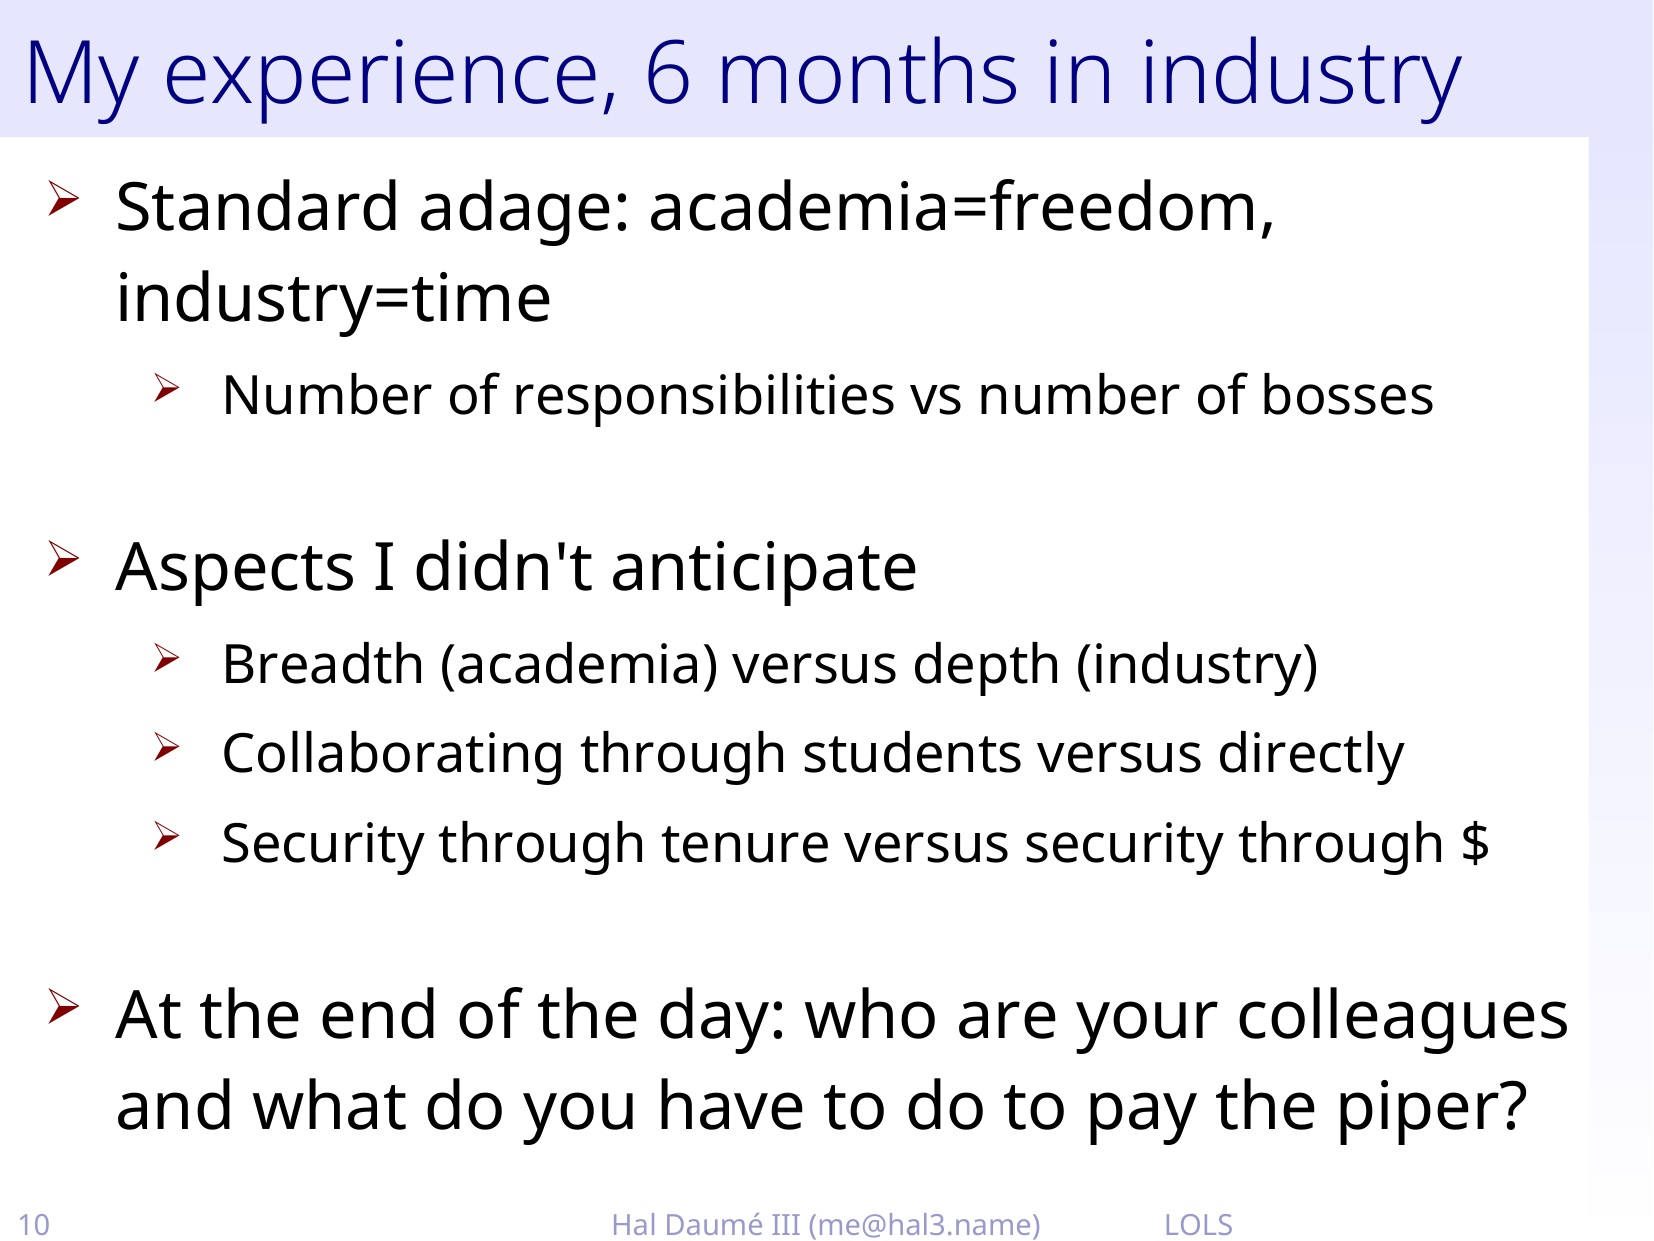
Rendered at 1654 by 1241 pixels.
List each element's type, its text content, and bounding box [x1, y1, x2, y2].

title My experience, 6 months in industry [22, 8, 1639, 131]
list Standard adage: academia=freedom, industry=time Number of responsibilities vs number of bosses Aspects I didn't anticipate Breadth (academia) versus depth (industry) Collaborating through students versus directly Security through tenure versus security through $ At the end of the day: who are your colleagues and what do you have to do to pay the piper? Major caveat: this is comparing a top ranked CS dept to top industry lab, in a time when there's tons of money in this area (more in industry) [32, 159, 1575, 1189]
